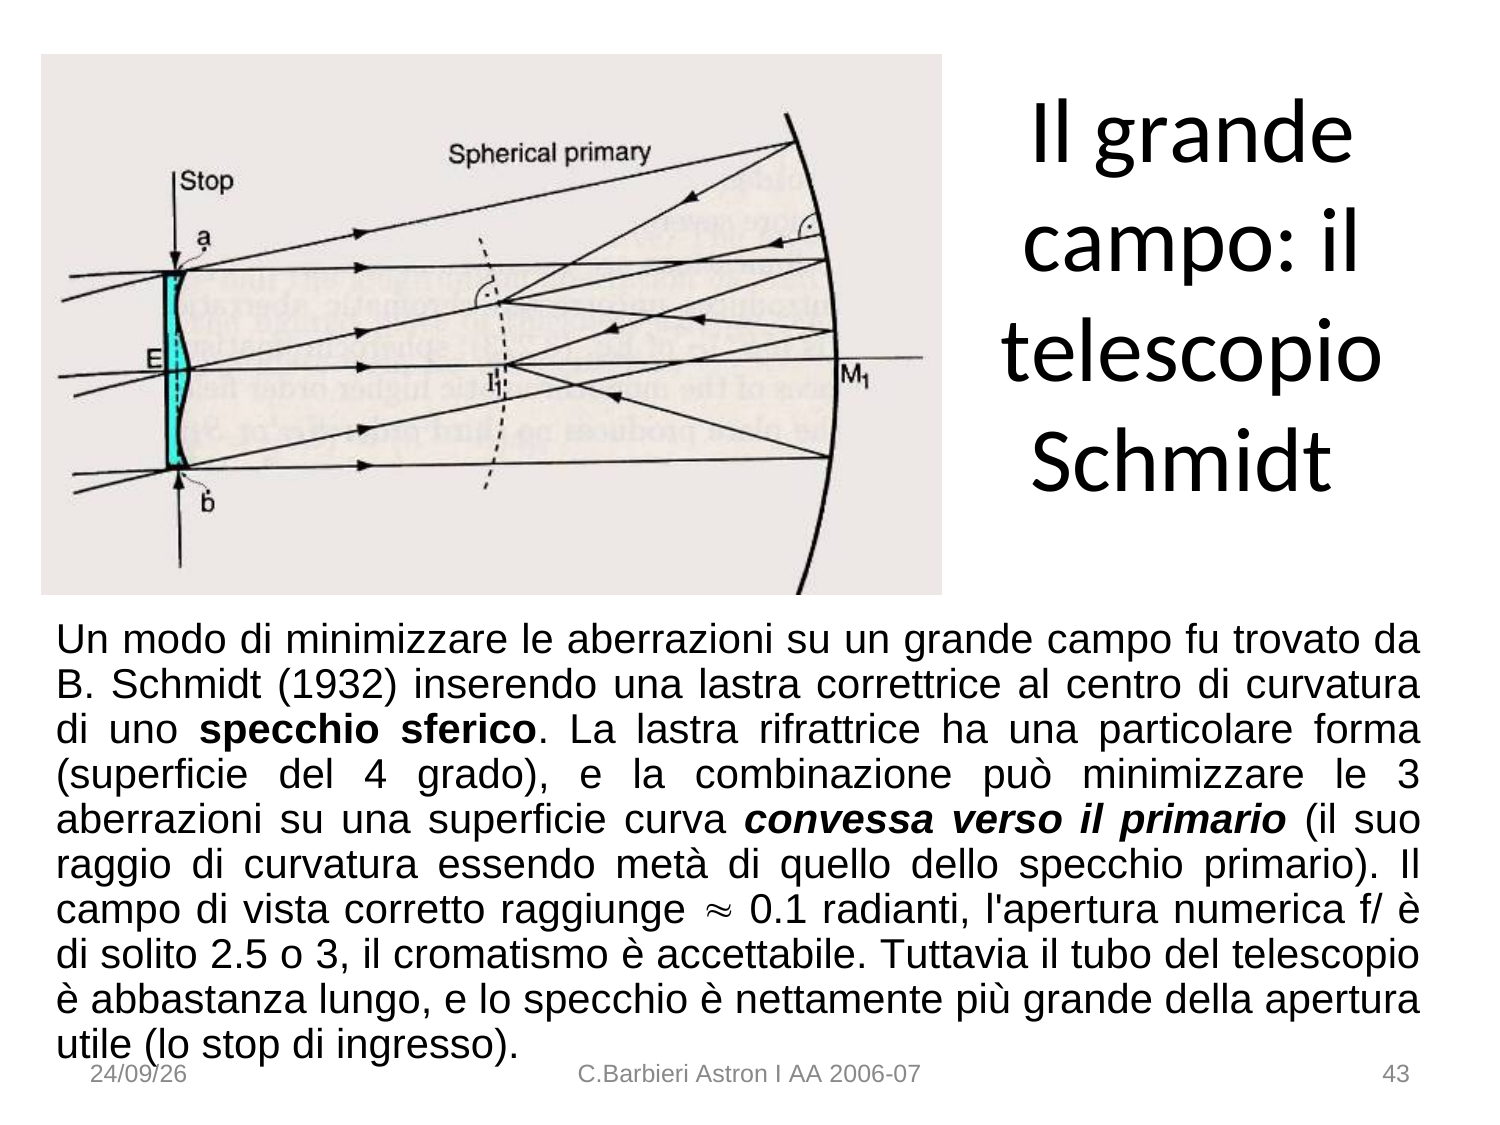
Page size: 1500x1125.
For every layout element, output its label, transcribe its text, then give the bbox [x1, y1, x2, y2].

text_box C.Barbieri Astron I AA 2006-07 [512, 1076, 988, 1103]
text_box Un modo di minimizzare le aberrazioni su un grande campo fu trovato da B. Schmidt (1932) inserendo una lastra correttrice al centro di curvatura di uno specchio sferico. La lastra rifrattrice ha una particolare forma (superficie del 4 grado), e la combinazione può minimizzare le 3 aberrazioni su una superficie curva convessa verso il primario (il suo raggio di curvatura essendo metà di quello dello specchio primario). Il campo di vista corretto raggiunge  0.1 radianti, l'apertura numerica f/ è di solito 2.5 o 3, il cromatismo è accettabile. Tuttavia il tubo del telescopio è abbastanza lungo, e lo specchio è nettamente più grande della apertura utile (lo stop di ingresso). [41, 609, 1437, 1076]
picture [41, 54, 942, 595]
text_box <number> [1074, 1076, 1426, 1103]
text_box 07/03/22 [74, 1076, 426, 1103]
title Il grande campo: il telescopio Schmidt [949, 62, 1436, 518]
